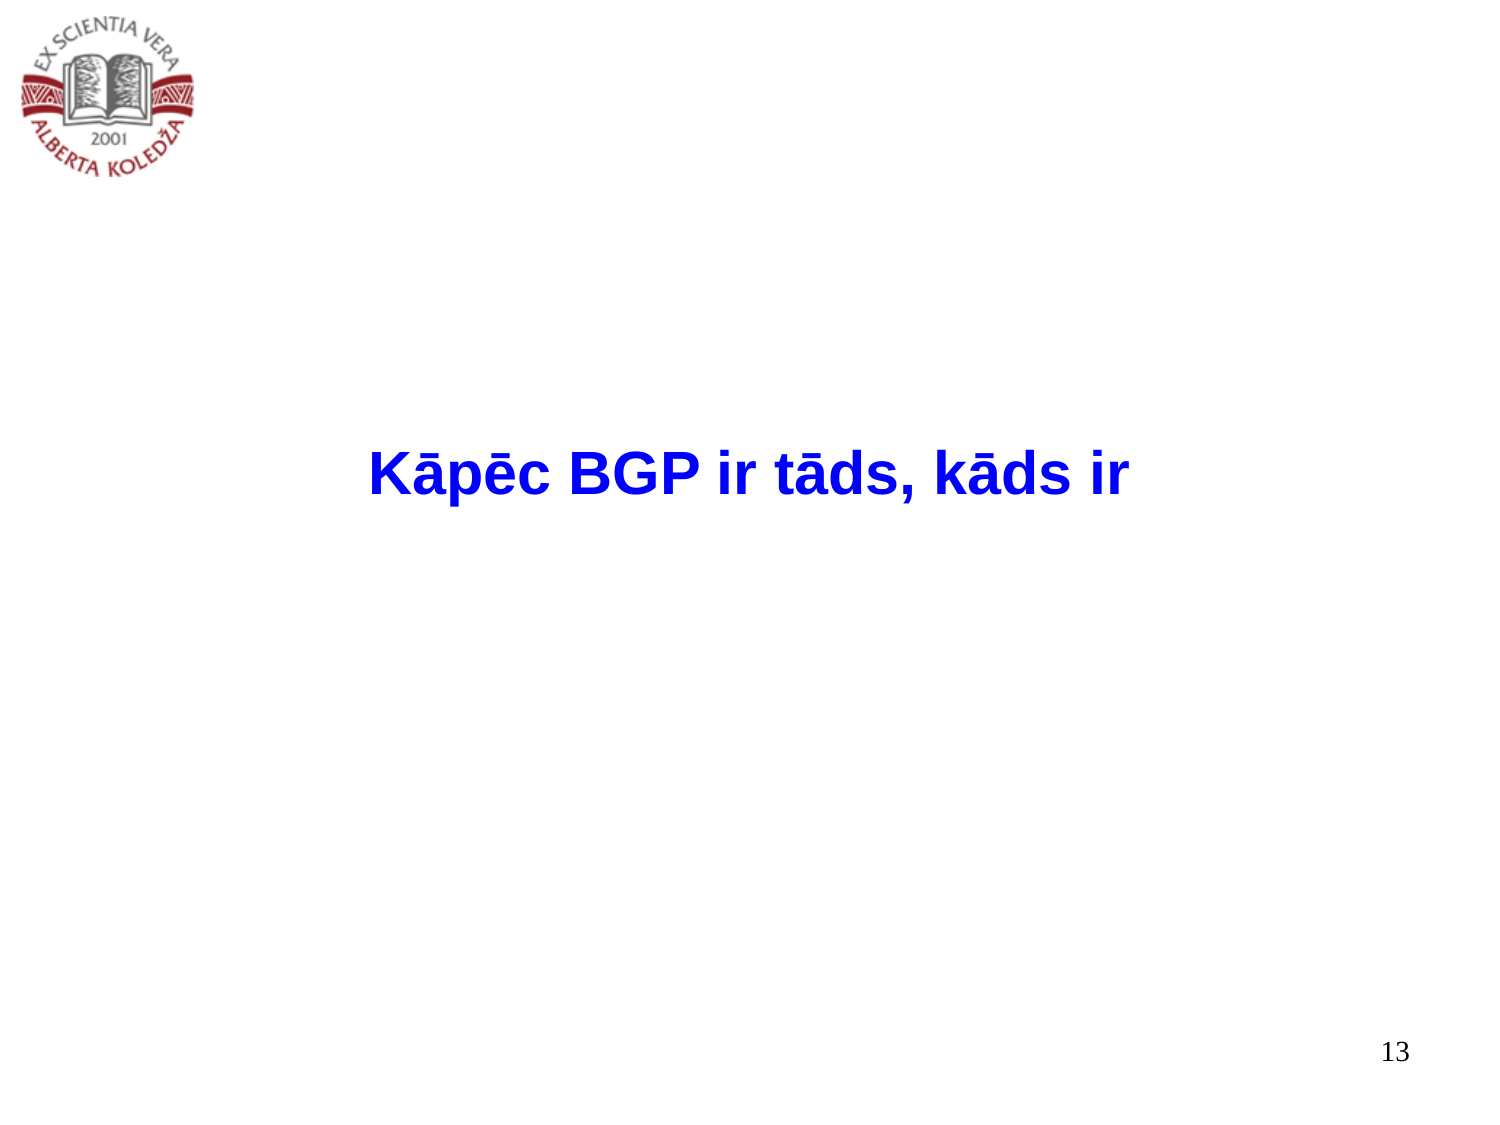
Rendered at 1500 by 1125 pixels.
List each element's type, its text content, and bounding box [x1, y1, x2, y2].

picture [21, 16, 194, 177]
text_box <skaitlis> [1074, 1024, 1426, 1103]
title Kāpēc BGP ir tāds, kāds ir [112, 349, 1388, 591]
